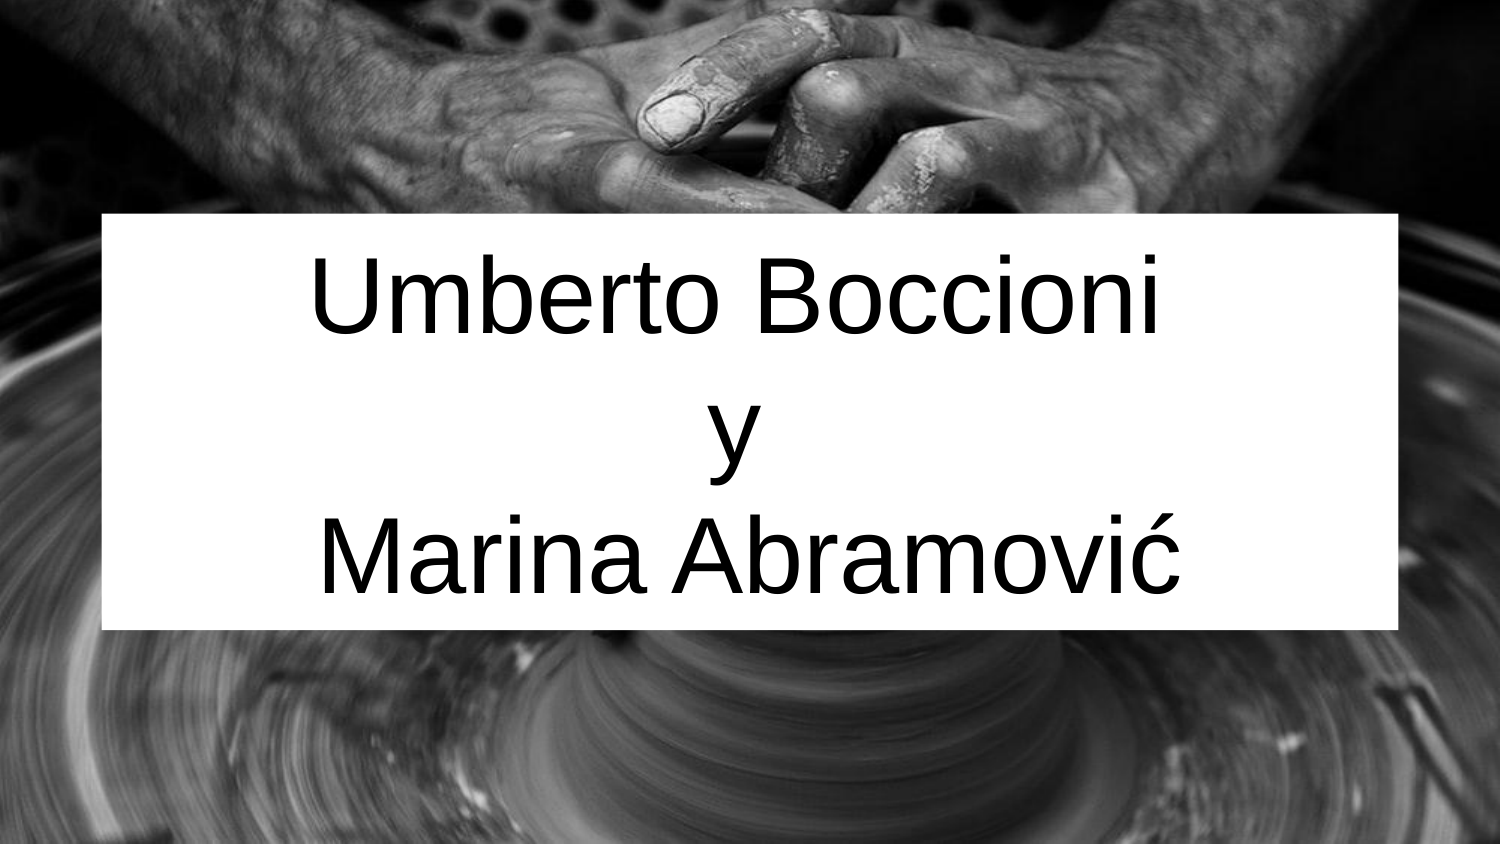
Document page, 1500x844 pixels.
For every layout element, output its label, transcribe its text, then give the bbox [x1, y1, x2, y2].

title Umberto Boccioni y Marina Abramović [101, 213, 1399, 631]
picture [0, 0, 1500, 844]
